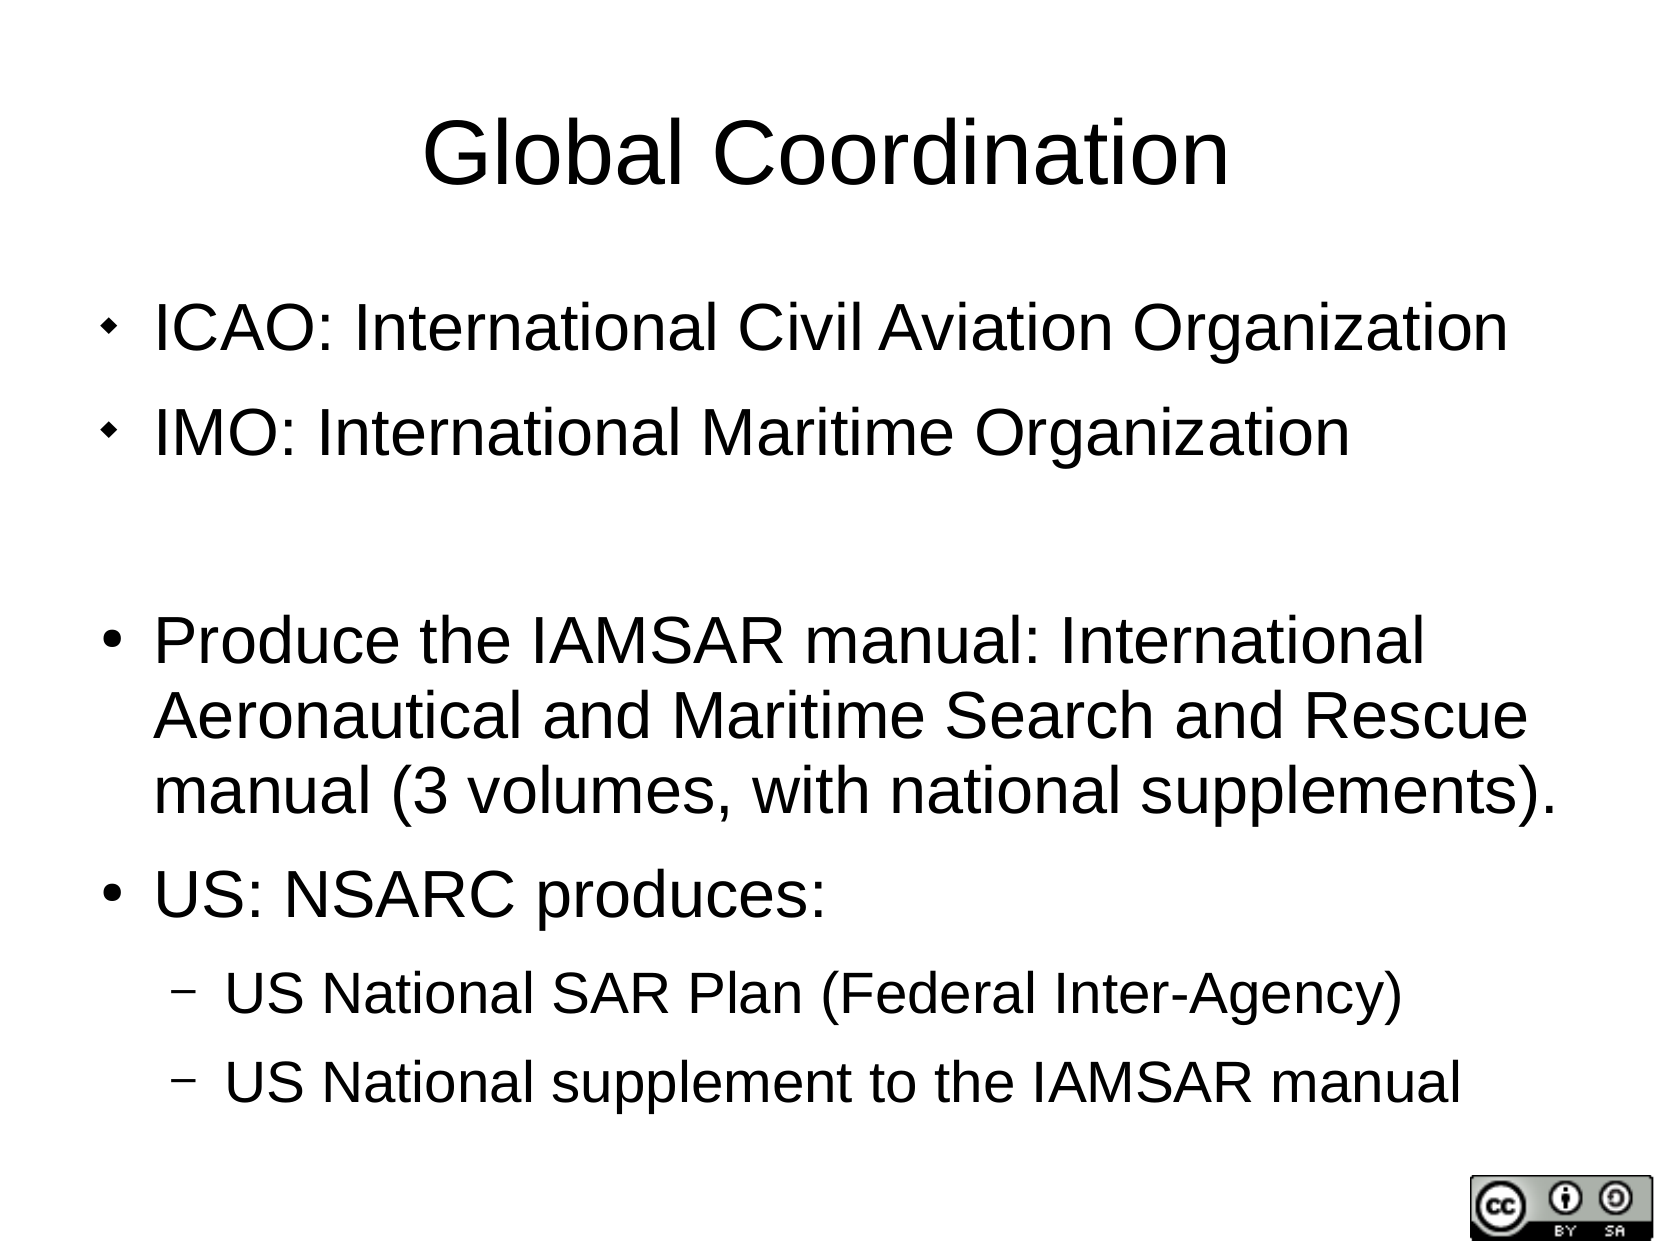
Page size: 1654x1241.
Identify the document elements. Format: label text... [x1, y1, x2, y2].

picture [1470, 1175, 1654, 1241]
list ICAO: International Civil Aviation Organization IMO: International Maritime Organization Produce the IAMSAR manual: International Aeronautical and Maritime Search and Rescue manual (3 volumes, with national supplements). US: NSARC produces: US National SAR Plan (Federal Inter-Agency) US National supplement to the IAMSAR manual [82, 290, 1583, 1167]
title Global Coordination [82, 49, 1571, 257]
